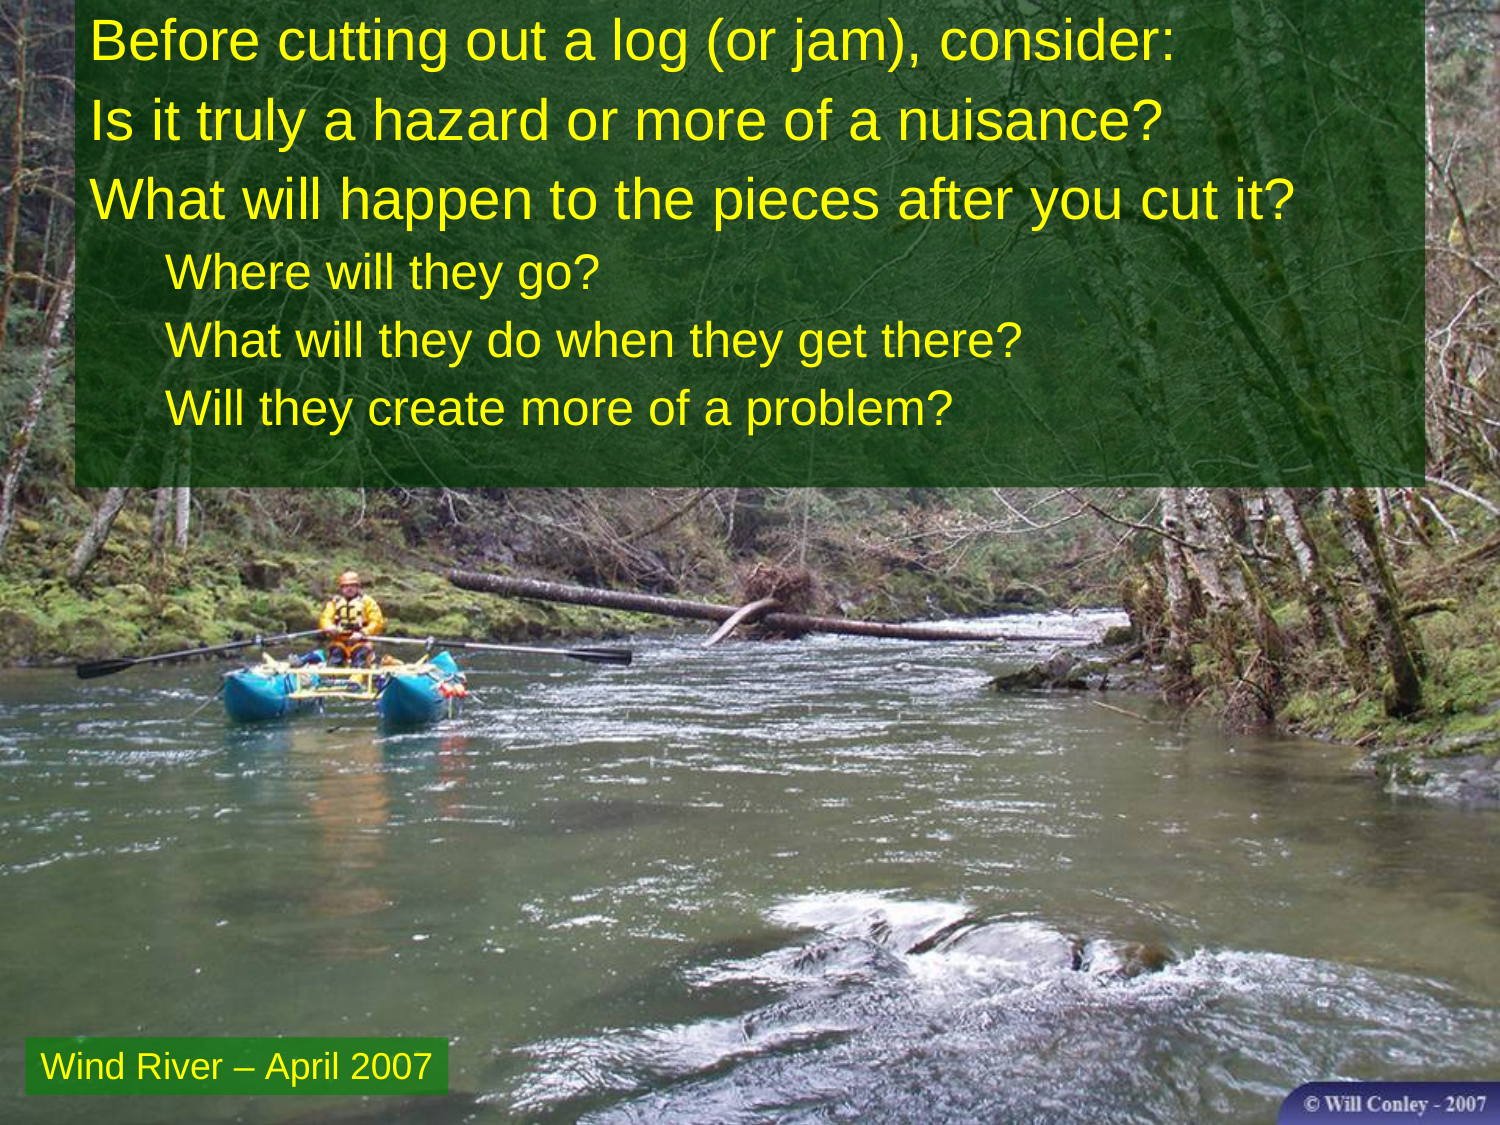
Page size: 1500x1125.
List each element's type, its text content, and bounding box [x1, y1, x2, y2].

picture [0, 0, 1500, 1125]
text_box Before cutting out a log (or jam), consider: Is it truly a hazard or more of a nuisance? What will happen to the pieces after you cut it? Where will they go? What will they do when they get there? Will they create more of a problem? [75, 0, 1426, 488]
text_box Wind River – April 2007 [25, 1037, 449, 1095]
